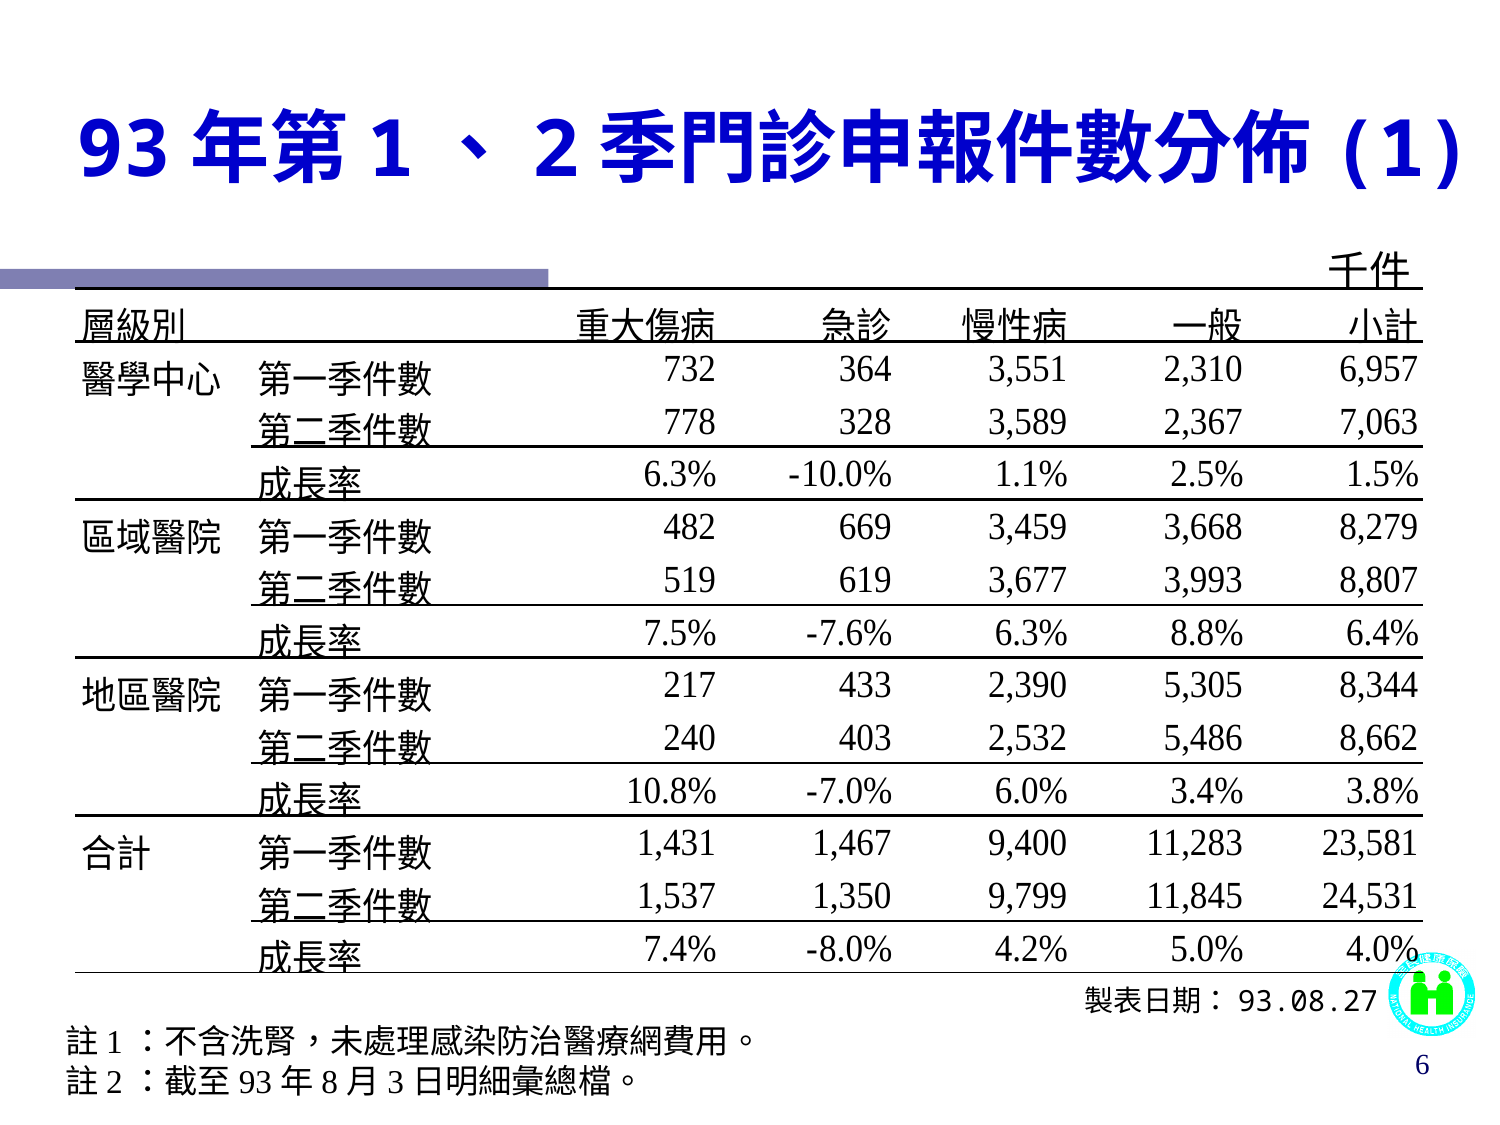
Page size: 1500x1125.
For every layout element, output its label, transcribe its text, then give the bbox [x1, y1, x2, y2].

title 93年第1、2季門診申報件數分佈(1) [50, 75, 1500, 201]
chart [75, 287, 1426, 976]
text_box 製表日期：93.08.27 [1050, 975, 1413, 1026]
text_box 千件 [1312, 237, 1427, 303]
text_box 註1：不含洗腎，未處理感染防治醫療網費用。 註2：截至93年8月3日明細彙總檔。 [50, 1012, 1013, 1108]
text_box [1400, 1037, 1476, 1125]
